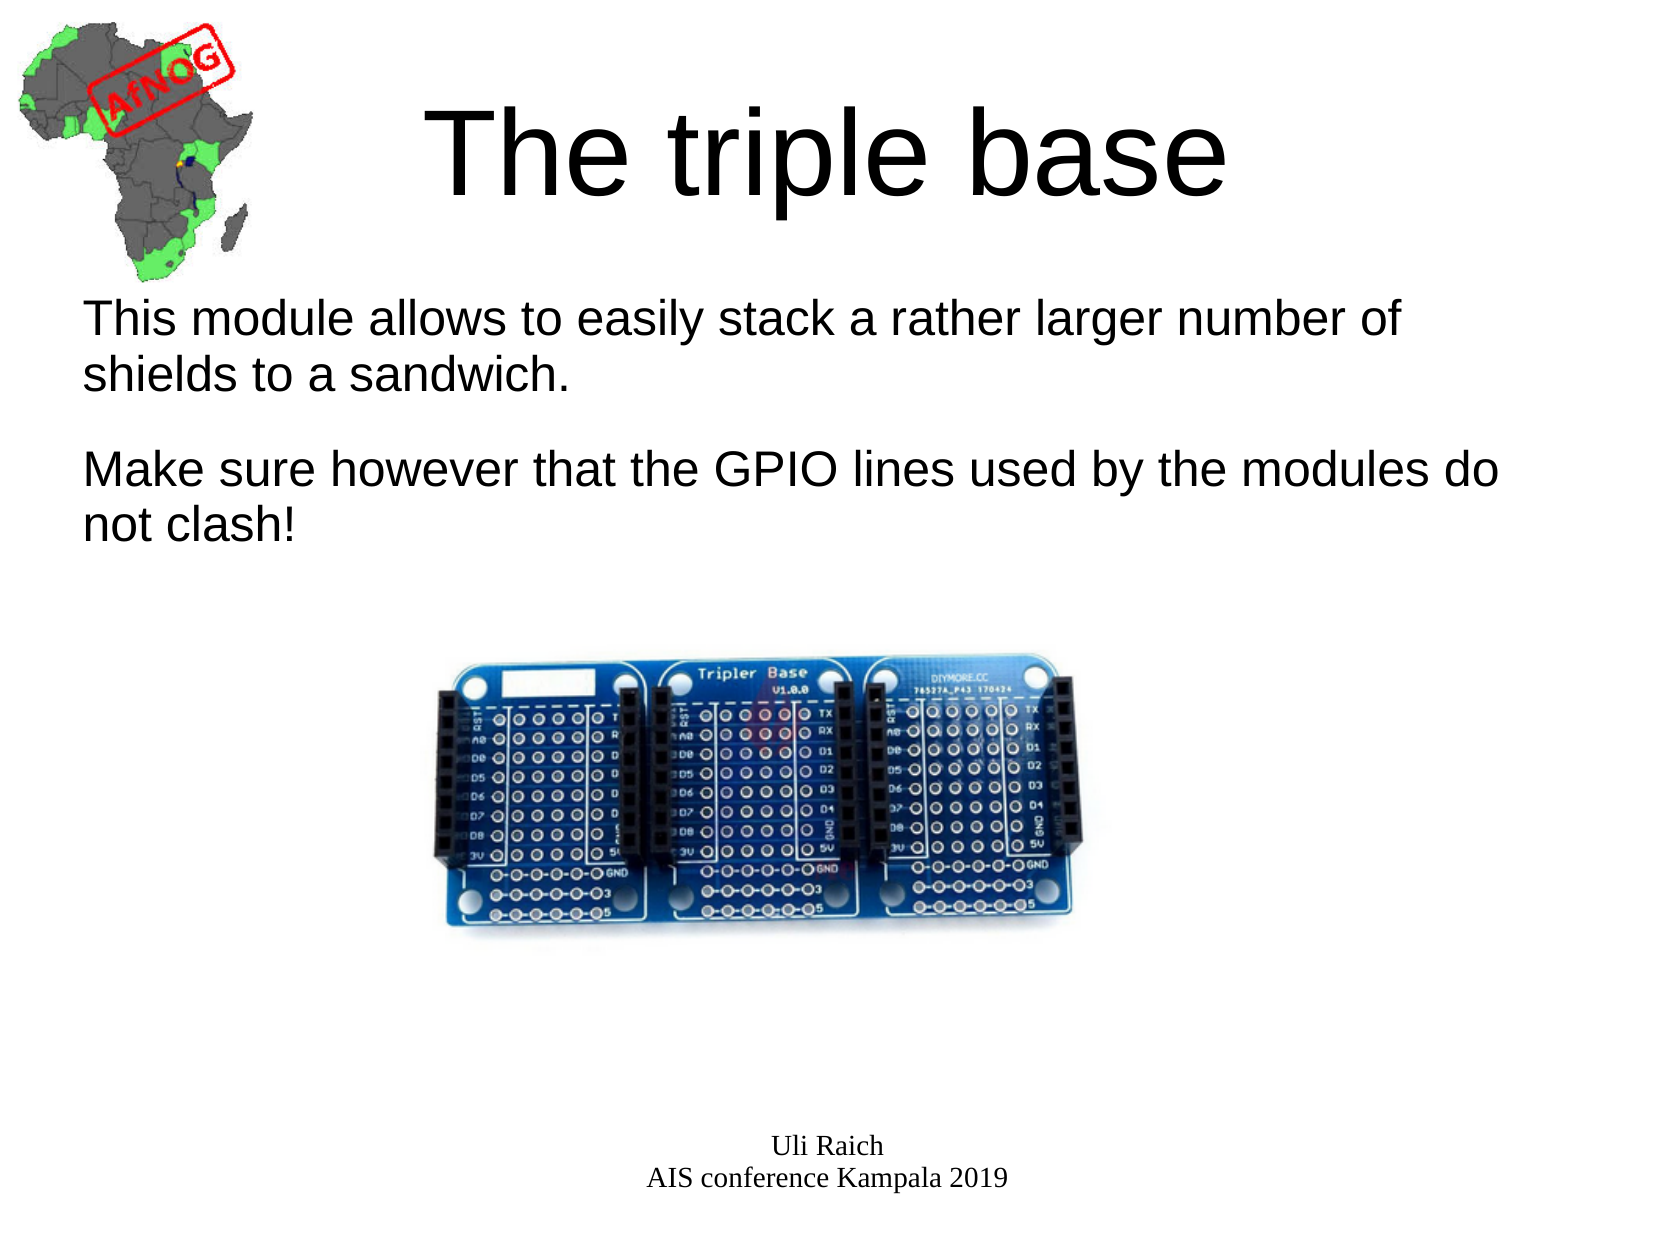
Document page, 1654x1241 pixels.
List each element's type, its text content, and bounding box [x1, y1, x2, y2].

title The triple base [82, 49, 1571, 257]
list This module allows to easily stack a rather larger number of shields to a sandwich. Make sure however that the GPIO lines used by the modules do not clash! [82, 290, 1571, 1010]
picture [9, 0, 259, 291]
picture [405, 614, 1141, 992]
